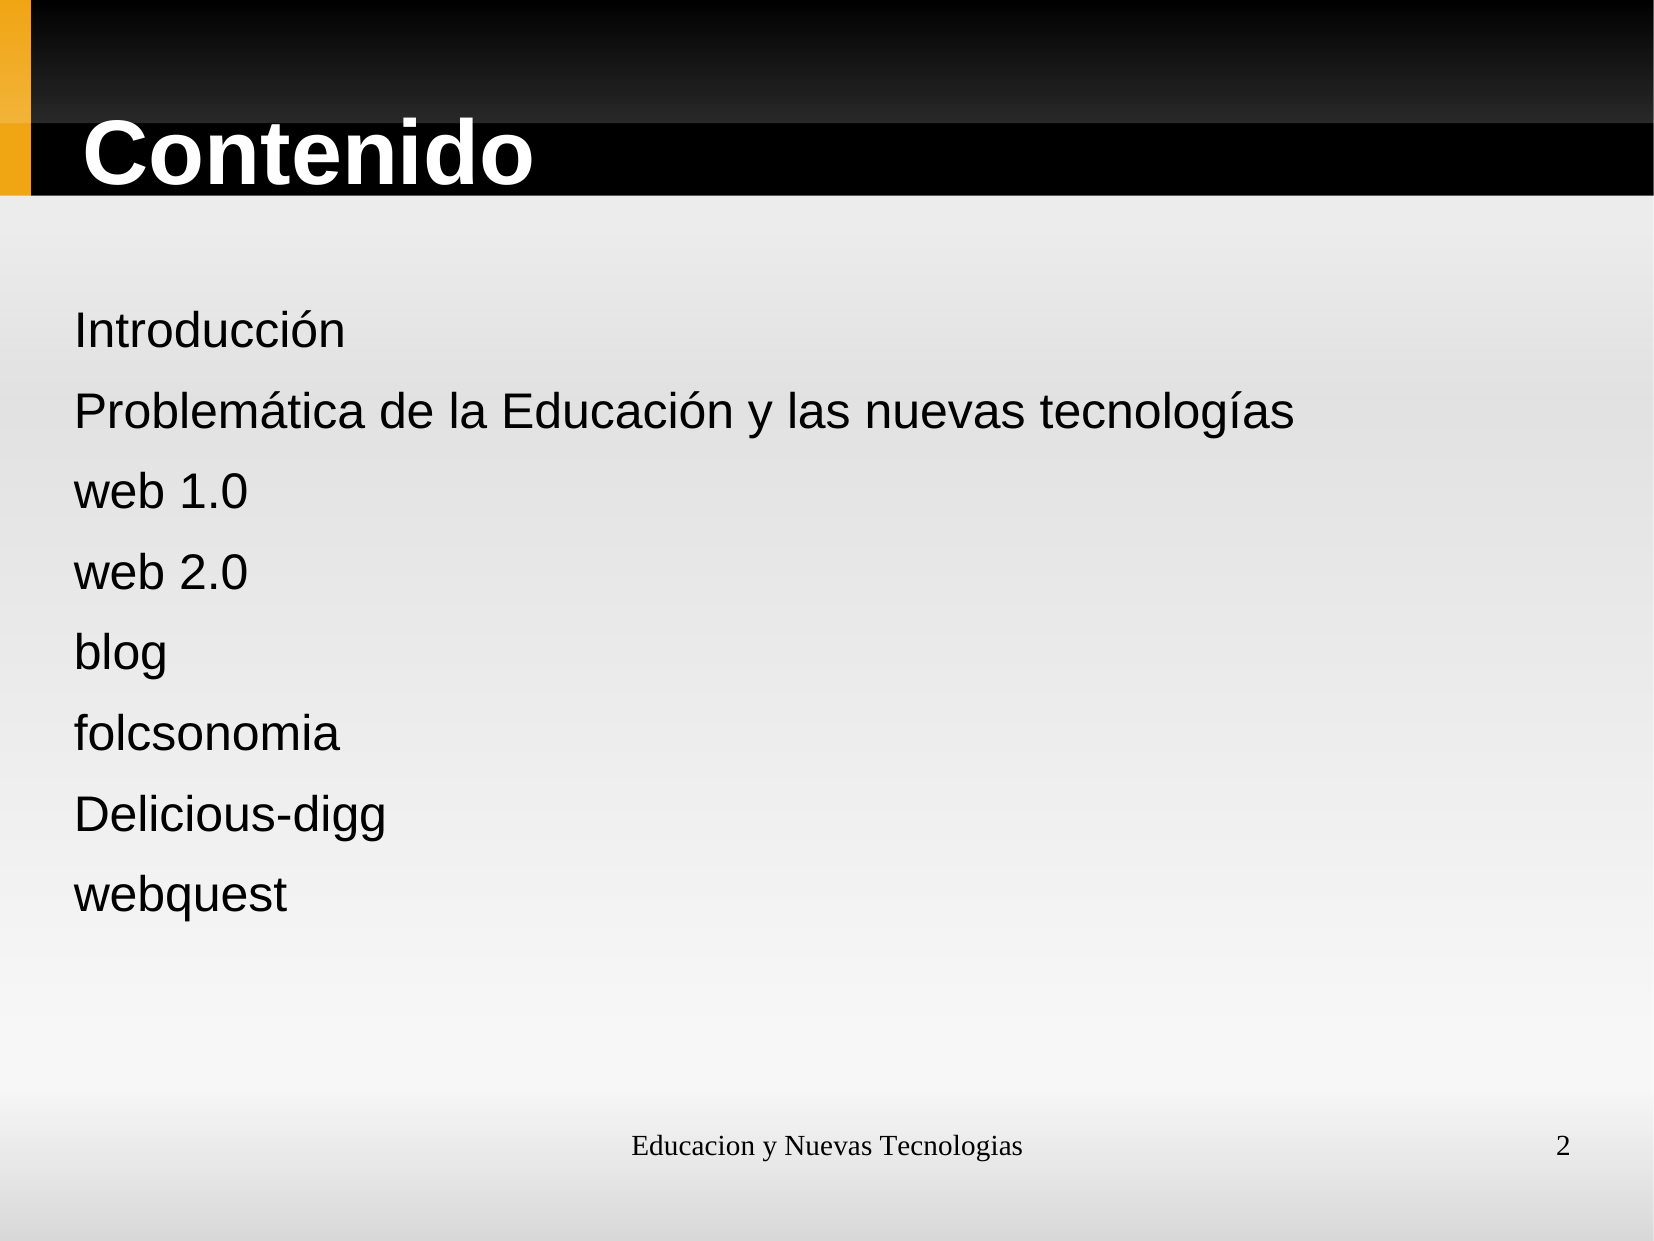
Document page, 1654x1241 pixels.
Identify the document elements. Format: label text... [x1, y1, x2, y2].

text_box Introducción Problemática de la Educación y las nuevas tecnologías web 1.0 web 2.0 blog folcsonomia Delicious-digg webquest [59, 295, 1477, 1059]
picture [0, 0, 1654, 1241]
title Contenido [82, 56, 1571, 250]
